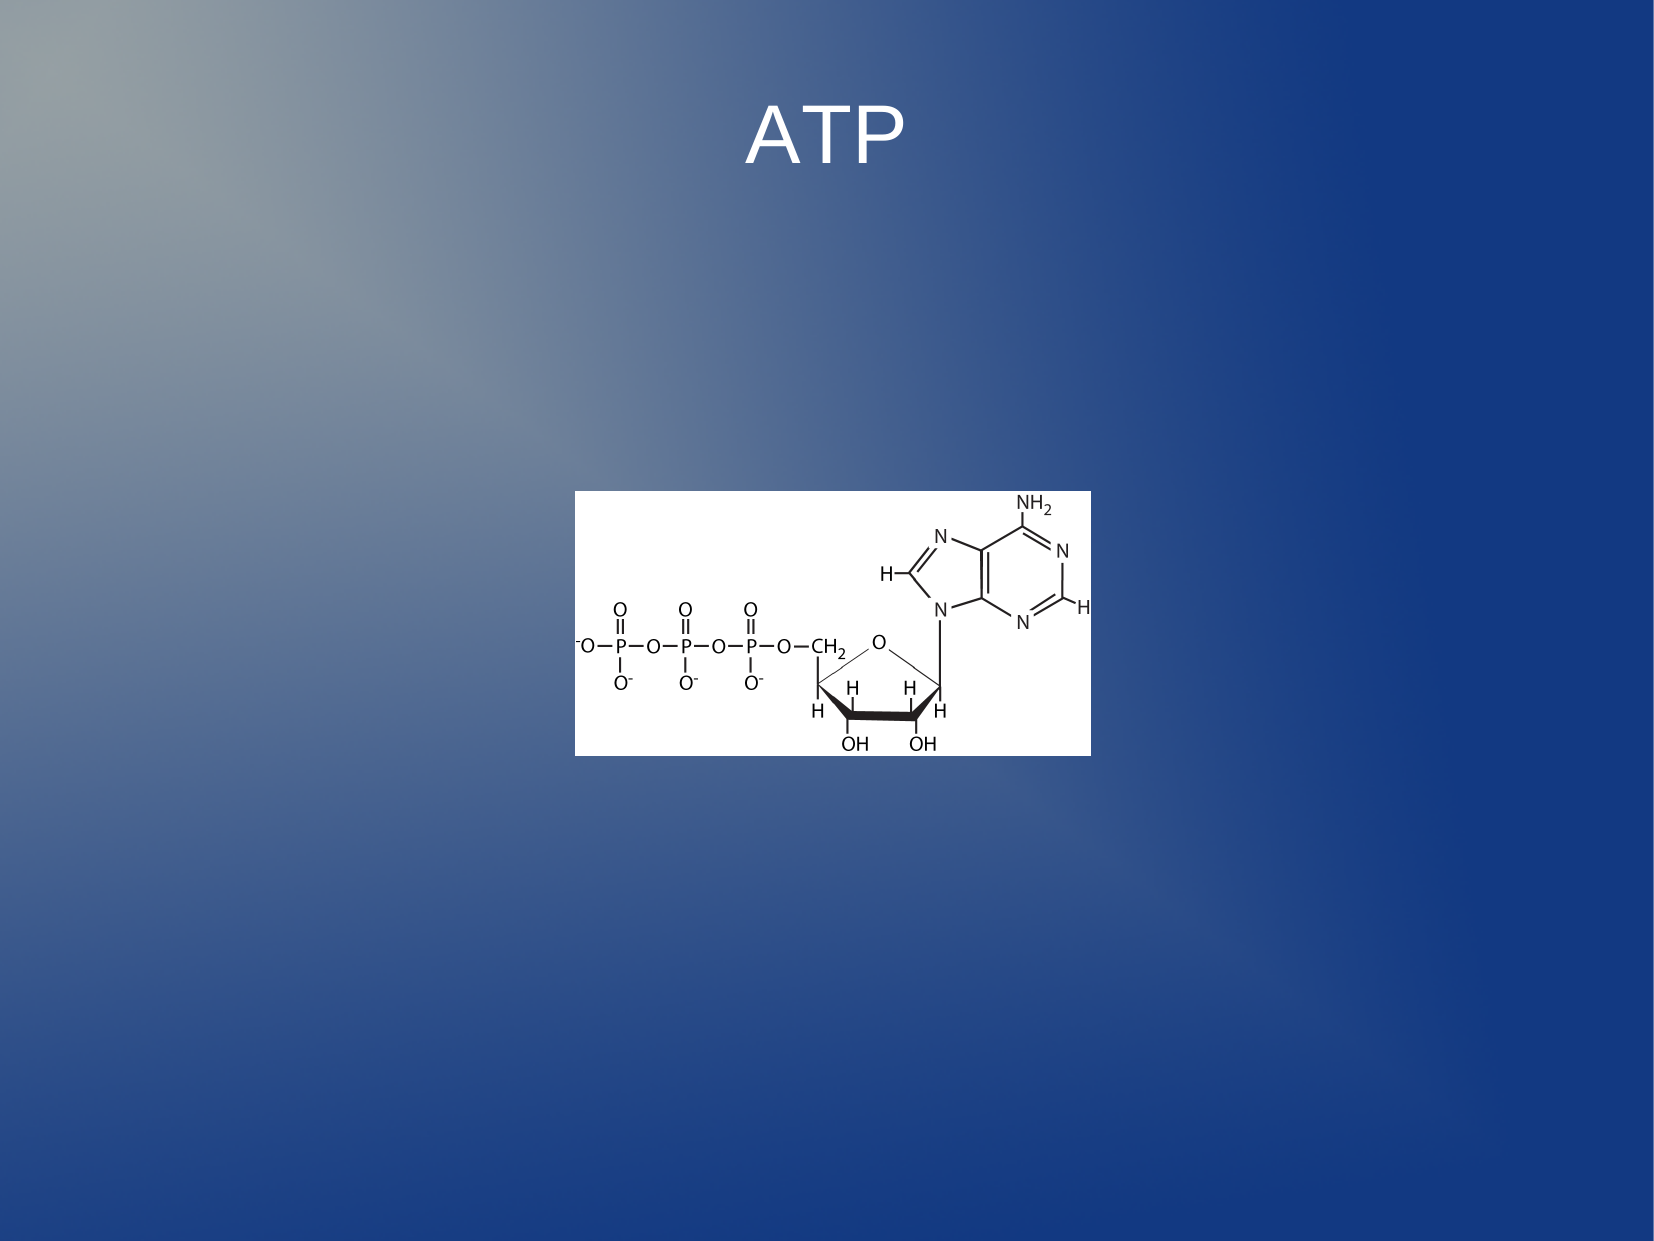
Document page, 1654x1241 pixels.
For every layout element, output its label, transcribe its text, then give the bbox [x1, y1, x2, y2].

picture [0, 0, 1654, 1241]
title ATP [82, 31, 1571, 239]
